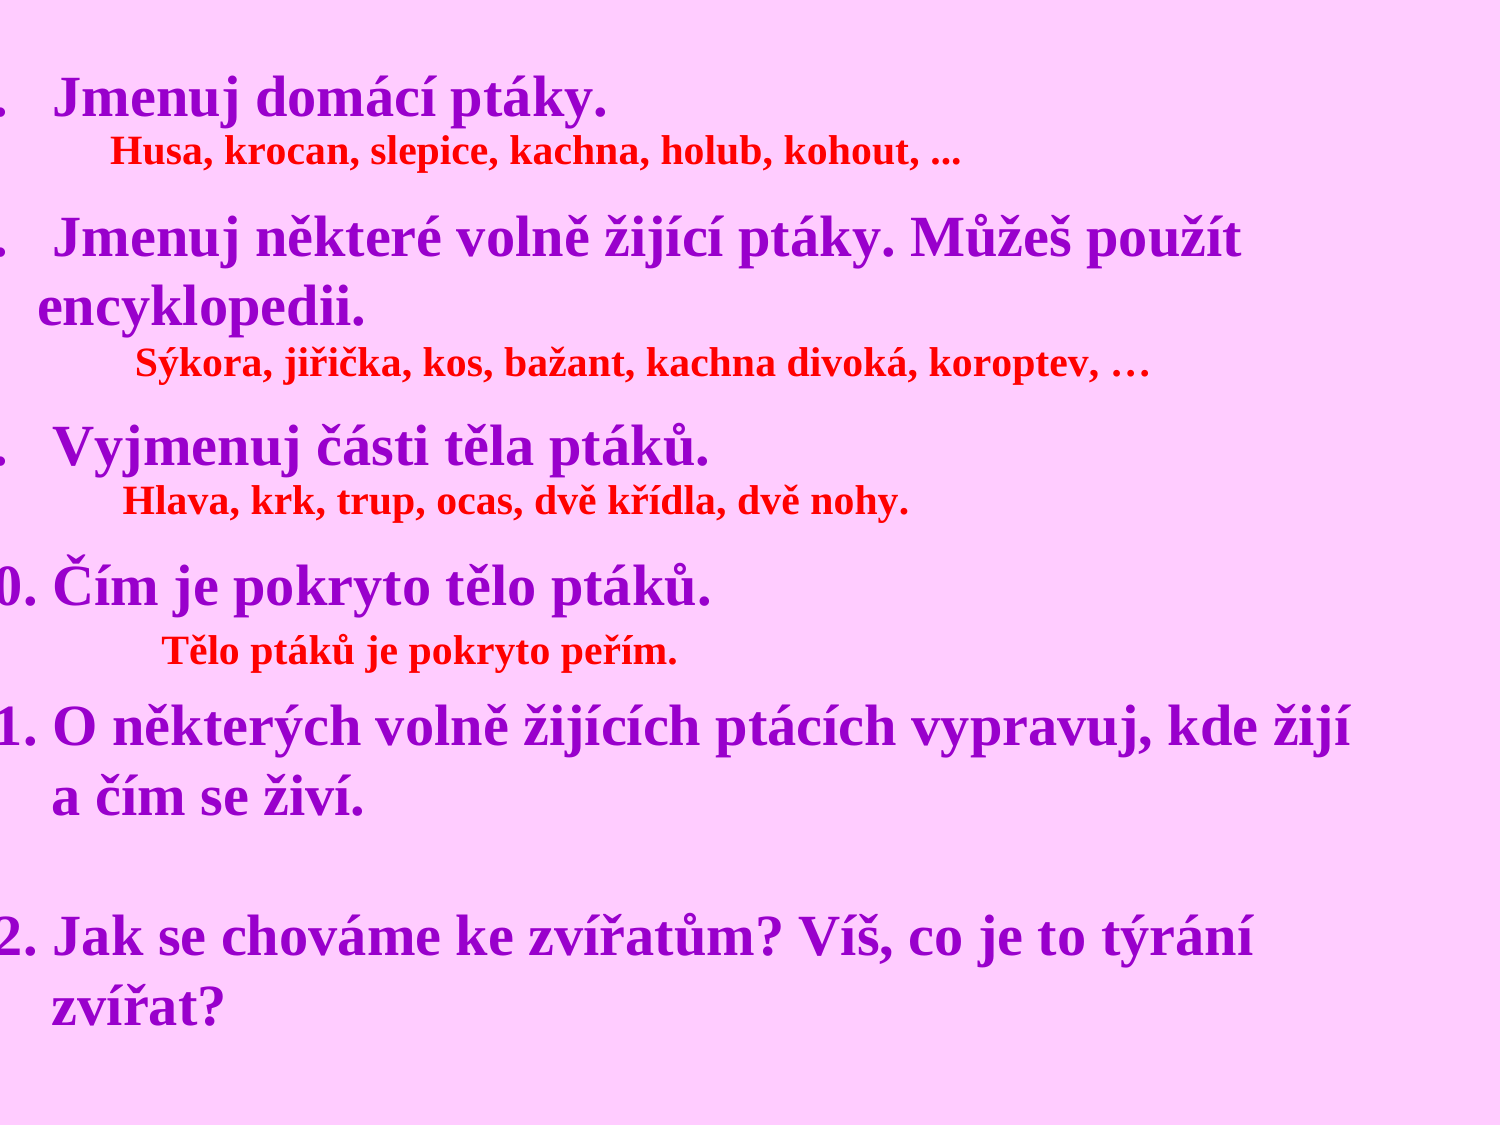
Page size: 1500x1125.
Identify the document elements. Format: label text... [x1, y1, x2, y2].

text_box Husa, krocan, slepice, kachna, holub, kohout, ... [95, 114, 978, 181]
text_box 7. Jmenuj domácí ptáky. 8. Jmenuj některé volně žijící ptáky. Můžeš použít encyklopedii. 9. Vyjmenuj části těla ptáků. 10. Čím je pokryto tělo ptáků. 11. O některých volně žijících ptácích vypravuj, kde žijí a čím se živí. 12. Jak se chováme ke zvířatům? Víš, co je to týrání zvířat? [0, 49, 1500, 1046]
text_box Sýkora, jiřička, kos, bažant, kachna divoká, koroptev, … [119, 327, 1168, 393]
text_box Tělo ptáků je pokryto peřím. [146, 614, 694, 681]
text_box Hlava, krk, trup, ocas, dvě křídla, dvě nohy. [108, 464, 925, 531]
